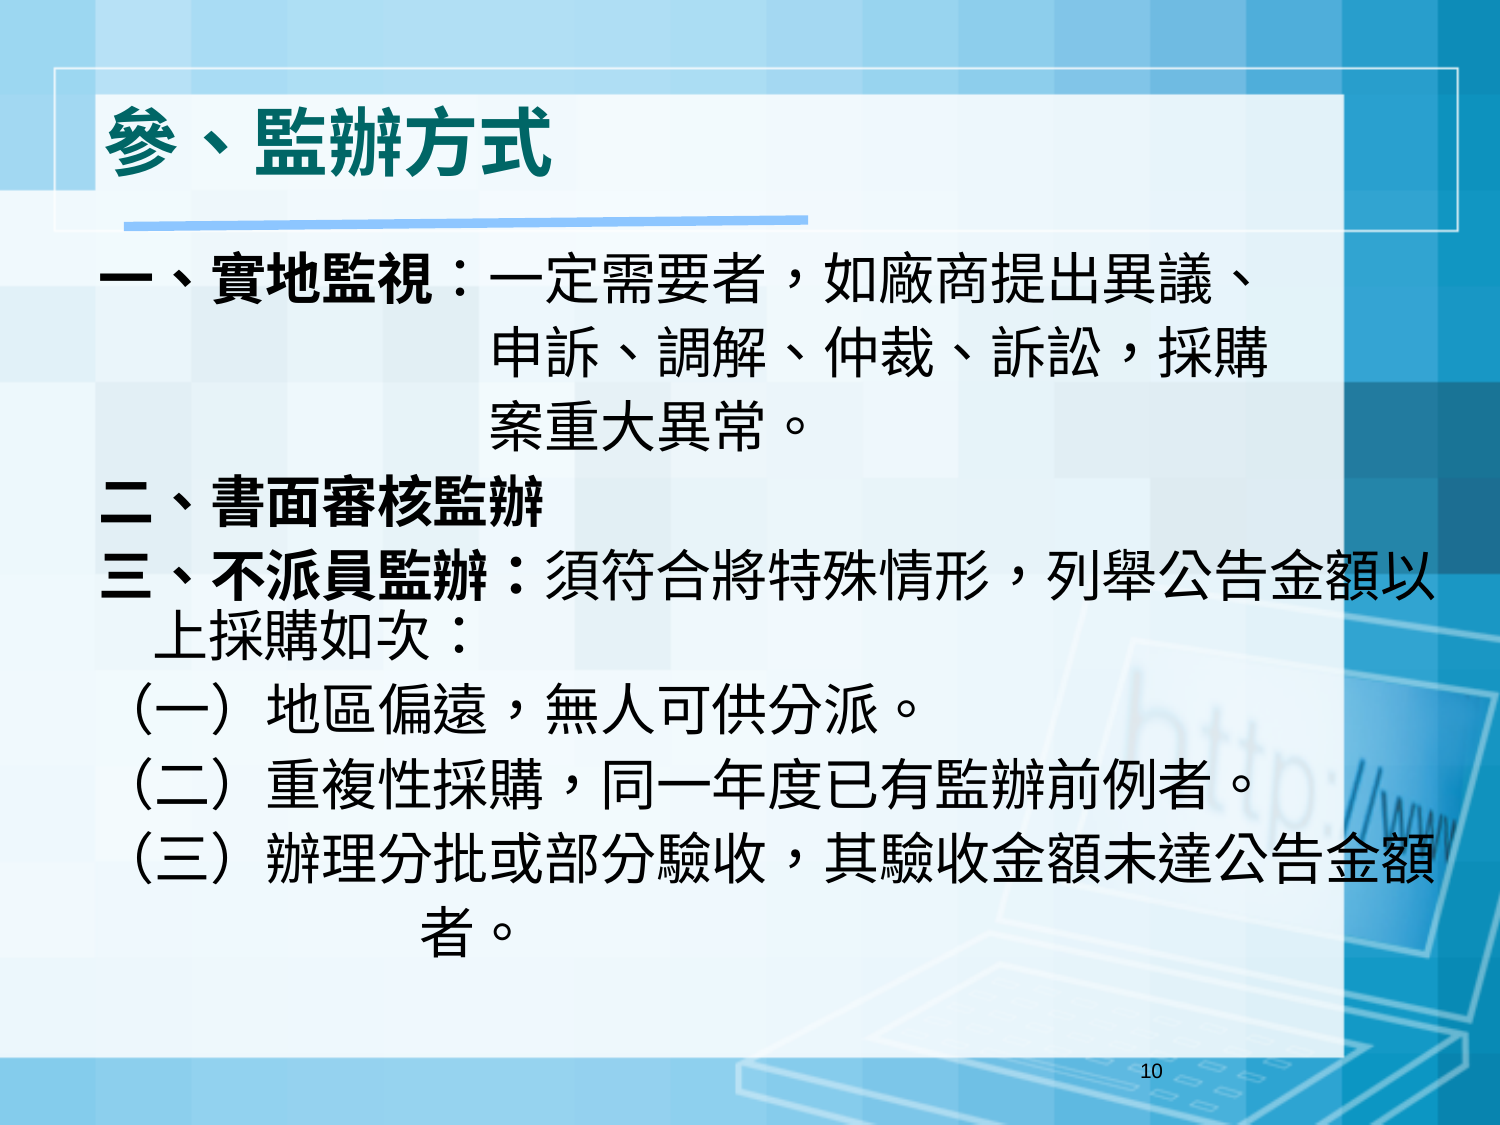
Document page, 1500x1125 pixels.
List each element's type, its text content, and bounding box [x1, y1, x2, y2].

text_box [1074, 1035, 1426, 1125]
title 參、監辦方式 [88, 54, 1150, 243]
list 一、實地監視：一定需要者，如廠商提出異議、 申訴、調解、仲裁、訴訟，採購 案重大異常。 二、書面審核監辦 三、不派員監辦：須符合將特殊情形，列舉公告金額以上採購如次： （一）地區偏遠，無人可供分派。 （二）重複性採購，同一年度已有監辦前例者。 （三）辦理分批或部分驗收，其驗收金額未達公告金額 者。 [29, 243, 1467, 1035]
